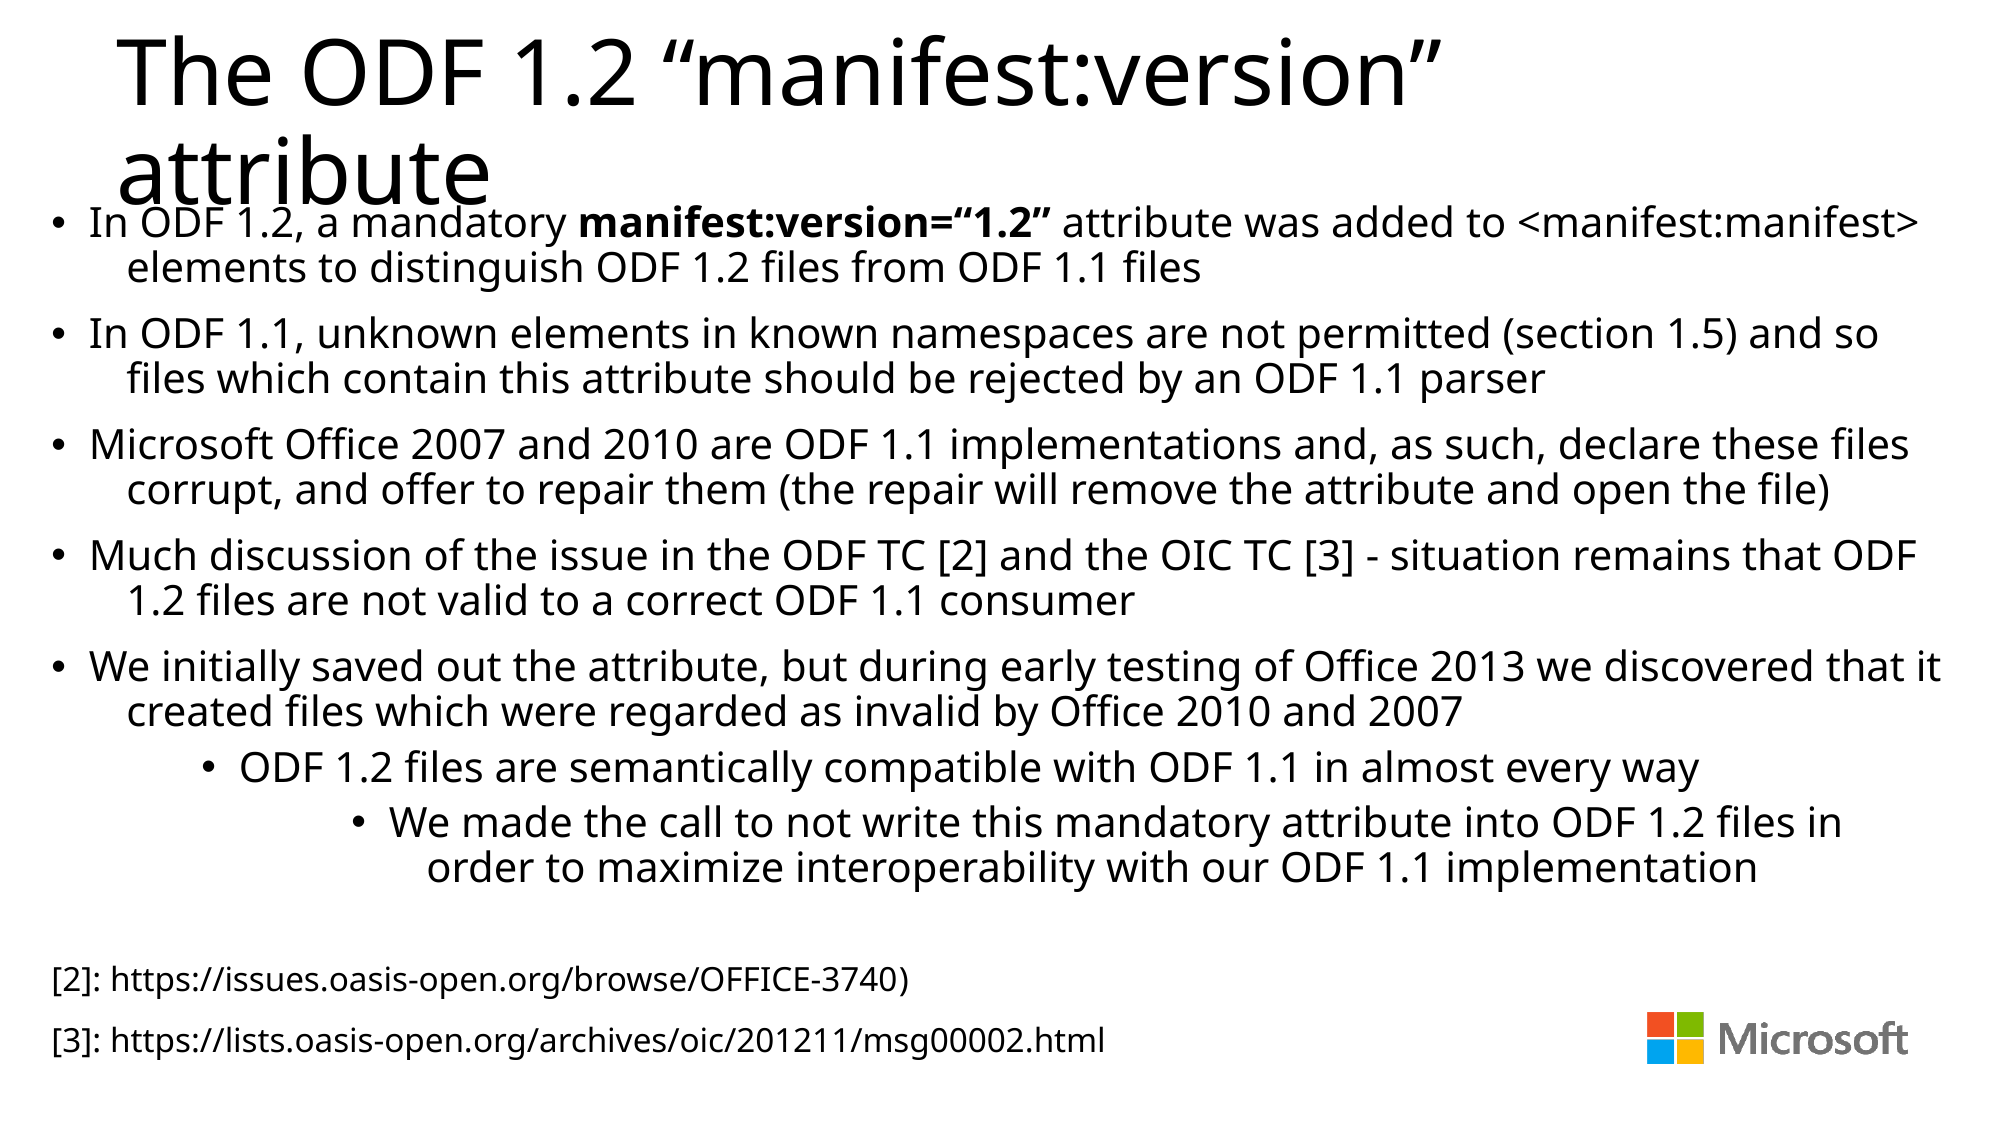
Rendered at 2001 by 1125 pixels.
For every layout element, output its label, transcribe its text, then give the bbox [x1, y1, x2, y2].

list In ODF 1.2, a mandatory manifest:version=“1.2” attribute was added to <manifest:manifest> elements to distinguish ODF 1.2 files from ODF 1.1 files In ODF 1.1, unknown elements in known namespaces are not permitted (section 1.5) and so files which contain this attribute should be rejected by an ODF 1.1 parser Microsoft Office 2007 and 2010 are ODF 1.1 implementations and, as such, declare these files corrupt, and offer to repair them (the repair will remove the attribute and open the file) Much discussion of the issue in the ODF TC [2] and the OIC TC [3] - situation remains that ODF 1.2 files are not valid to a correct ODF 1.1 consumer We initially saved out the attribute, but during early testing of Office 2013 we discovered that it created files which were regarded as invalid by Office 2010 and 2007 ODF 1.2 files are semantically compatible with ODF 1.1 in almost every way We made the call to not write this mandatory attribute into ODF 1.2 files in order to maximize interoperability with our ODF 1.1 implementation [2]: https://issues.oasis-open.org/browse/OFFICE-3740) [3]: https://lists.oasis-open.org/archives/oic/201211/msg00002.html [36, 194, 1976, 1094]
title The ODF 1.2 “manifest:version” attribute [101, 16, 1827, 194]
